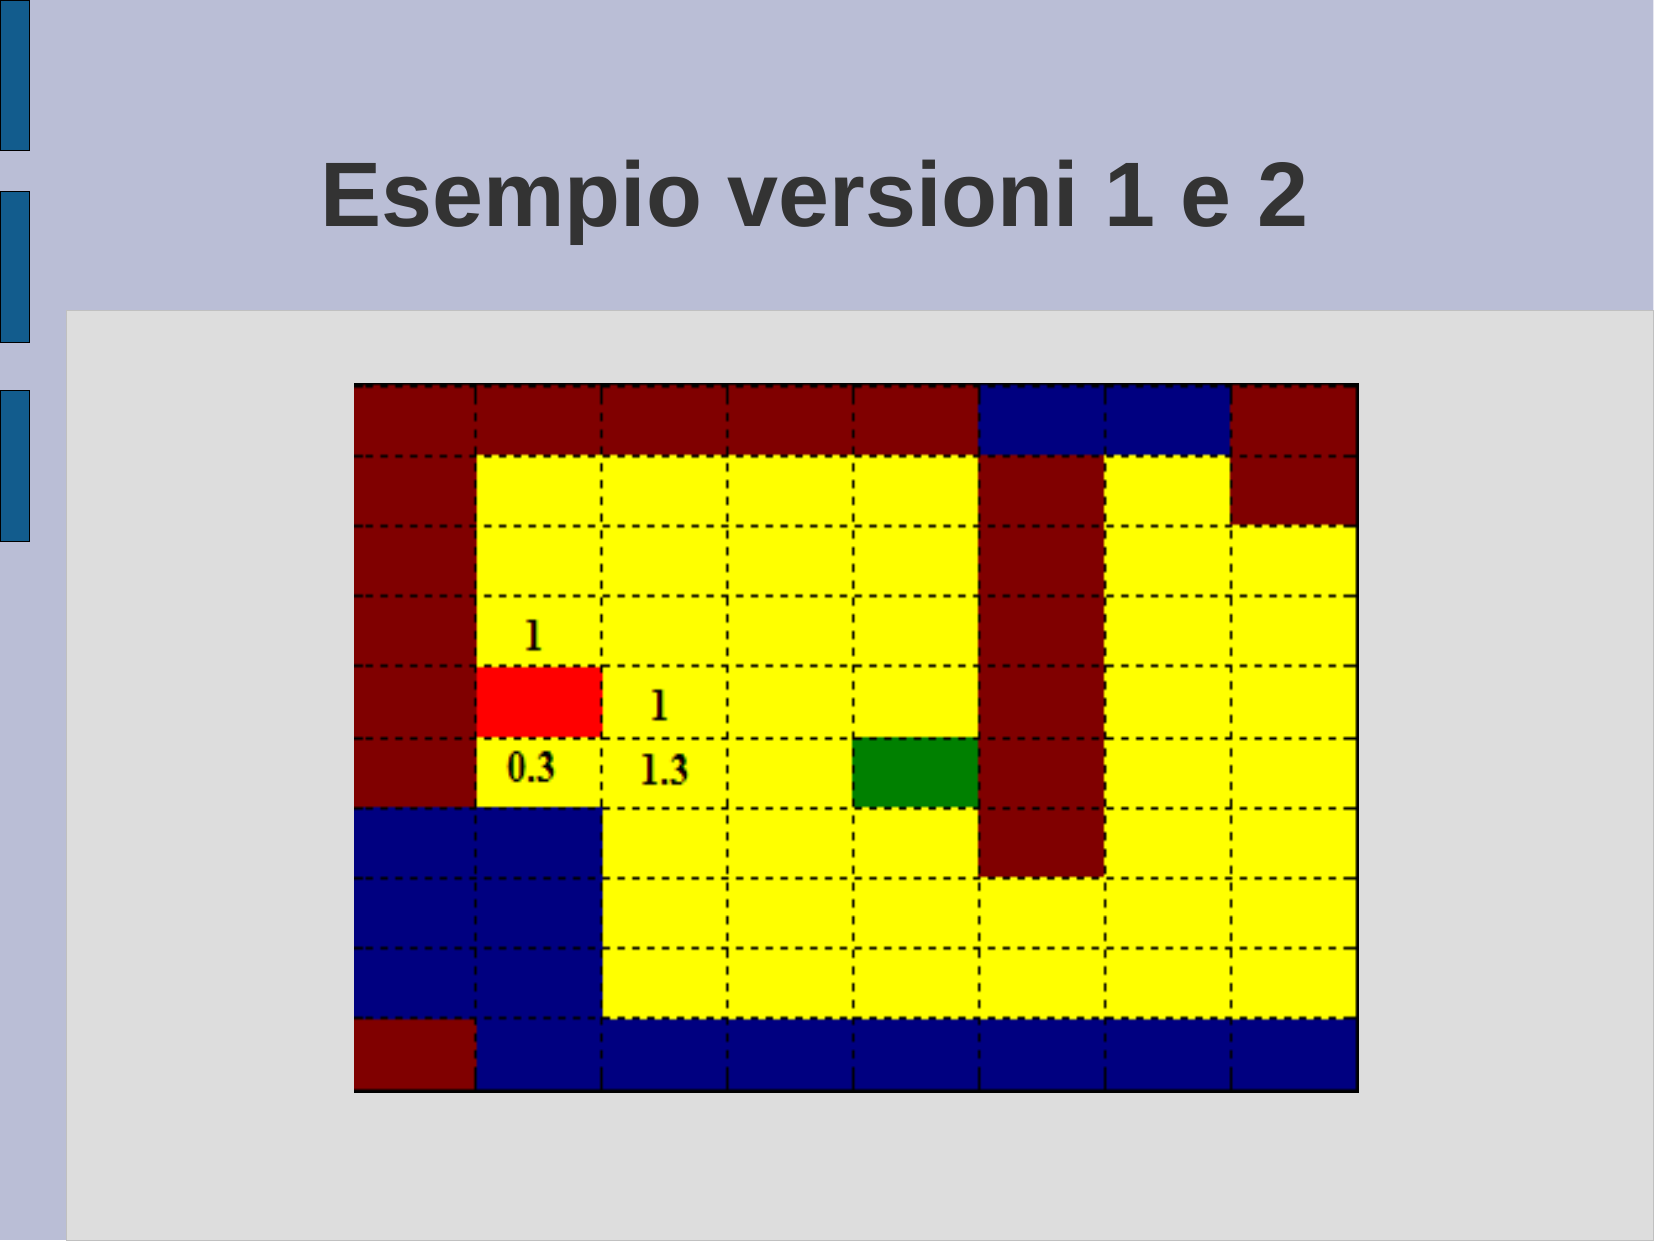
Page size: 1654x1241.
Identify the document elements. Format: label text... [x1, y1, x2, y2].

picture [354, 383, 1359, 1093]
title Esempio versioni 1 e 2 [121, 91, 1534, 299]
